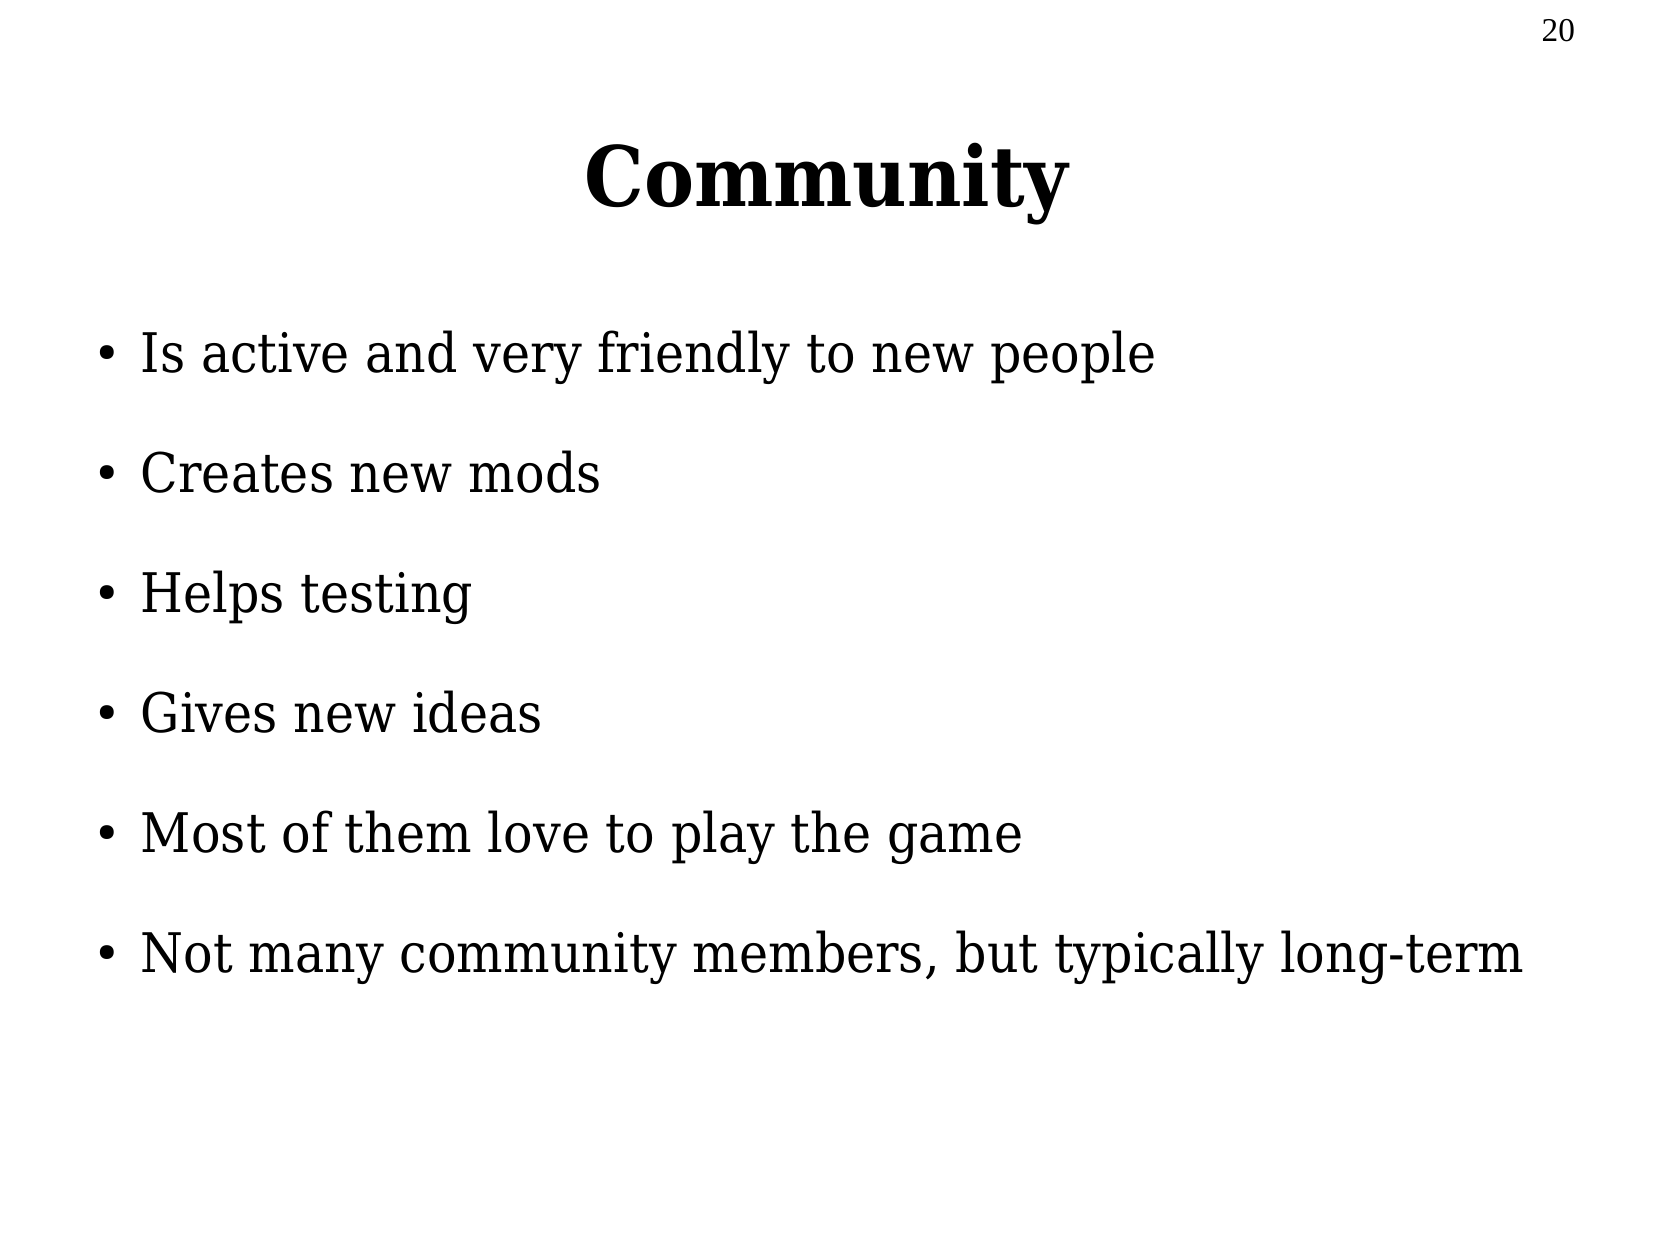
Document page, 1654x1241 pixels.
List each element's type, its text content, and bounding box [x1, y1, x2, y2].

list Is active and very friendly to new people Creates new mods Helps testing Gives new ideas Most of them love to play the game Not many community members, but typically long-term [82, 290, 1538, 1010]
title Community [82, 49, 1571, 257]
